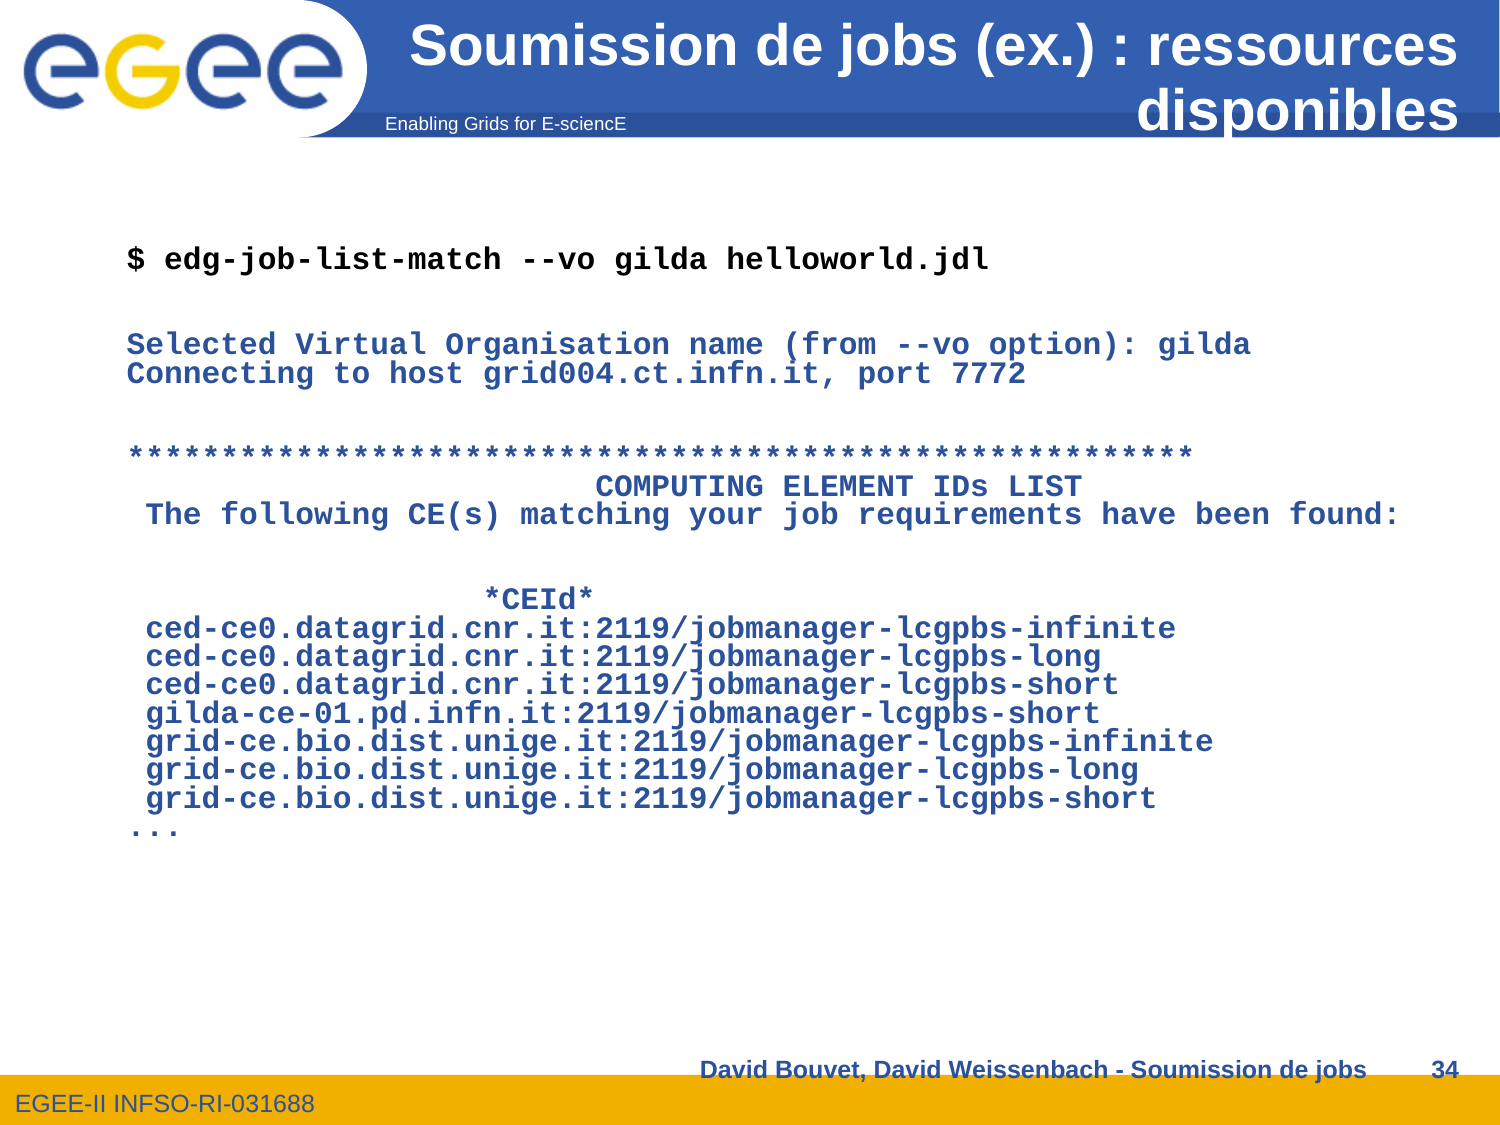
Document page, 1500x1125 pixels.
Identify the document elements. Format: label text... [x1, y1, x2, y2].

title Soumission de jobs (ex.) : ressources disponibles [369, 0, 1475, 174]
list $ edg-job-list-match --vo gilda helloworld.jdl Selected Virtual Organisation name (from --vo option): gilda Connecting to host grid004.ct.infn.it, port 7772 ********************************************************* COMPUTING ELEMENT IDs LIST The following CE(s) matching your job requirements have been found: *CEId* ced-ce0.datagrid.cnr.it:2119/jobmanager-lcgpbs-infinite ced-ce0.datagrid.cnr.it:2119/jobmanager-lcgpbs-long ced-ce0.datagrid.cnr.it:2119/jobmanager-lcgpbs-short gilda-ce-01.pd.infn.it:2119/jobmanager-lcgpbs-short grid-ce.bio.dist.unige.it:2119/jobmanager-lcgpbs-infinite grid-ce.bio.dist.unige.it:2119/jobmanager-lcgpbs-long grid-ce.bio.dist.unige.it:2119/jobmanager-lcgpbs-short ... [56, 159, 1466, 1051]
picture [18, 30, 349, 112]
